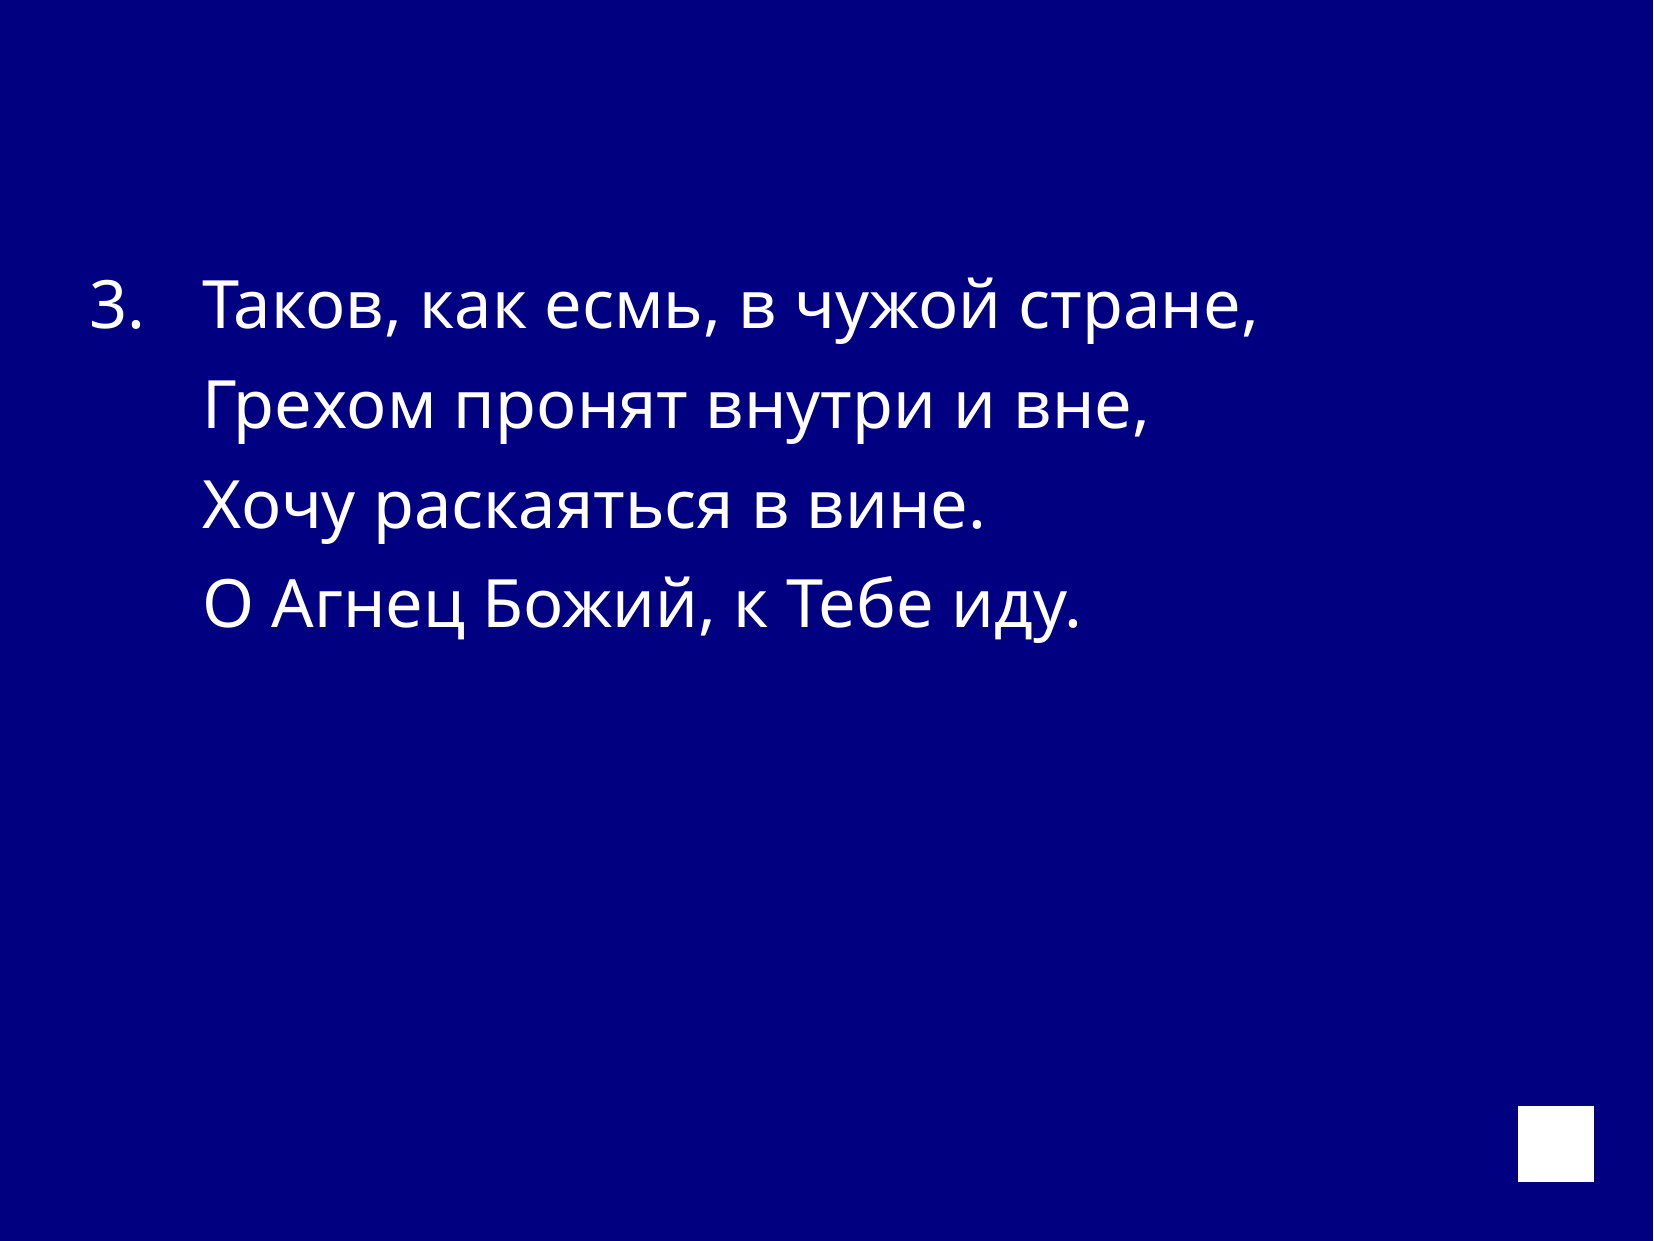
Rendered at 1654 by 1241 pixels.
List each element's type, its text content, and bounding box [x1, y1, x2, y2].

text_box 3. Таков, как есмь, в чужой стране, Грехом пронят внутри и вне, Хочу раскаяться в вине. О Агнец Божий, к Тебе иду. [75, 150, 1576, 1163]
text_box [1518, 1106, 1594, 1182]
